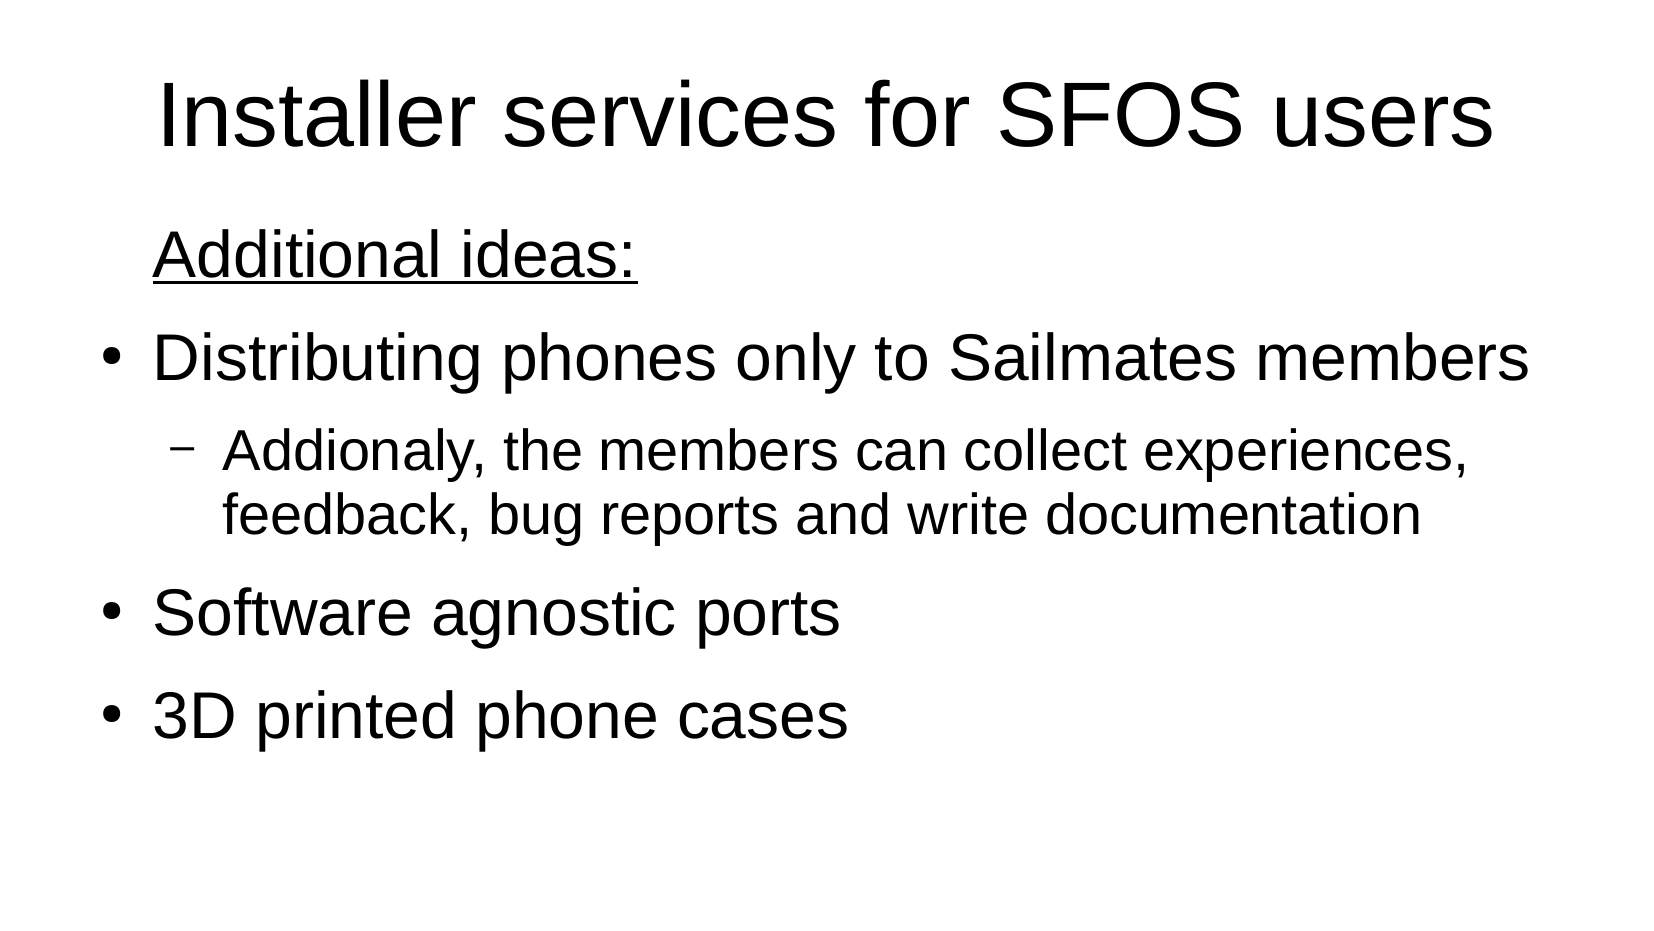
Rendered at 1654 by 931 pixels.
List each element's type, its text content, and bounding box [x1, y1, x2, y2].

list Additional ideas: Distributing phones only to Sailmates members Addionaly, the members can collect experiences, feedback, bug reports and write documentation Software agnostic ports 3D printed phone cases [82, 217, 1571, 758]
title Installer services for SFOS users [82, 37, 1571, 193]
